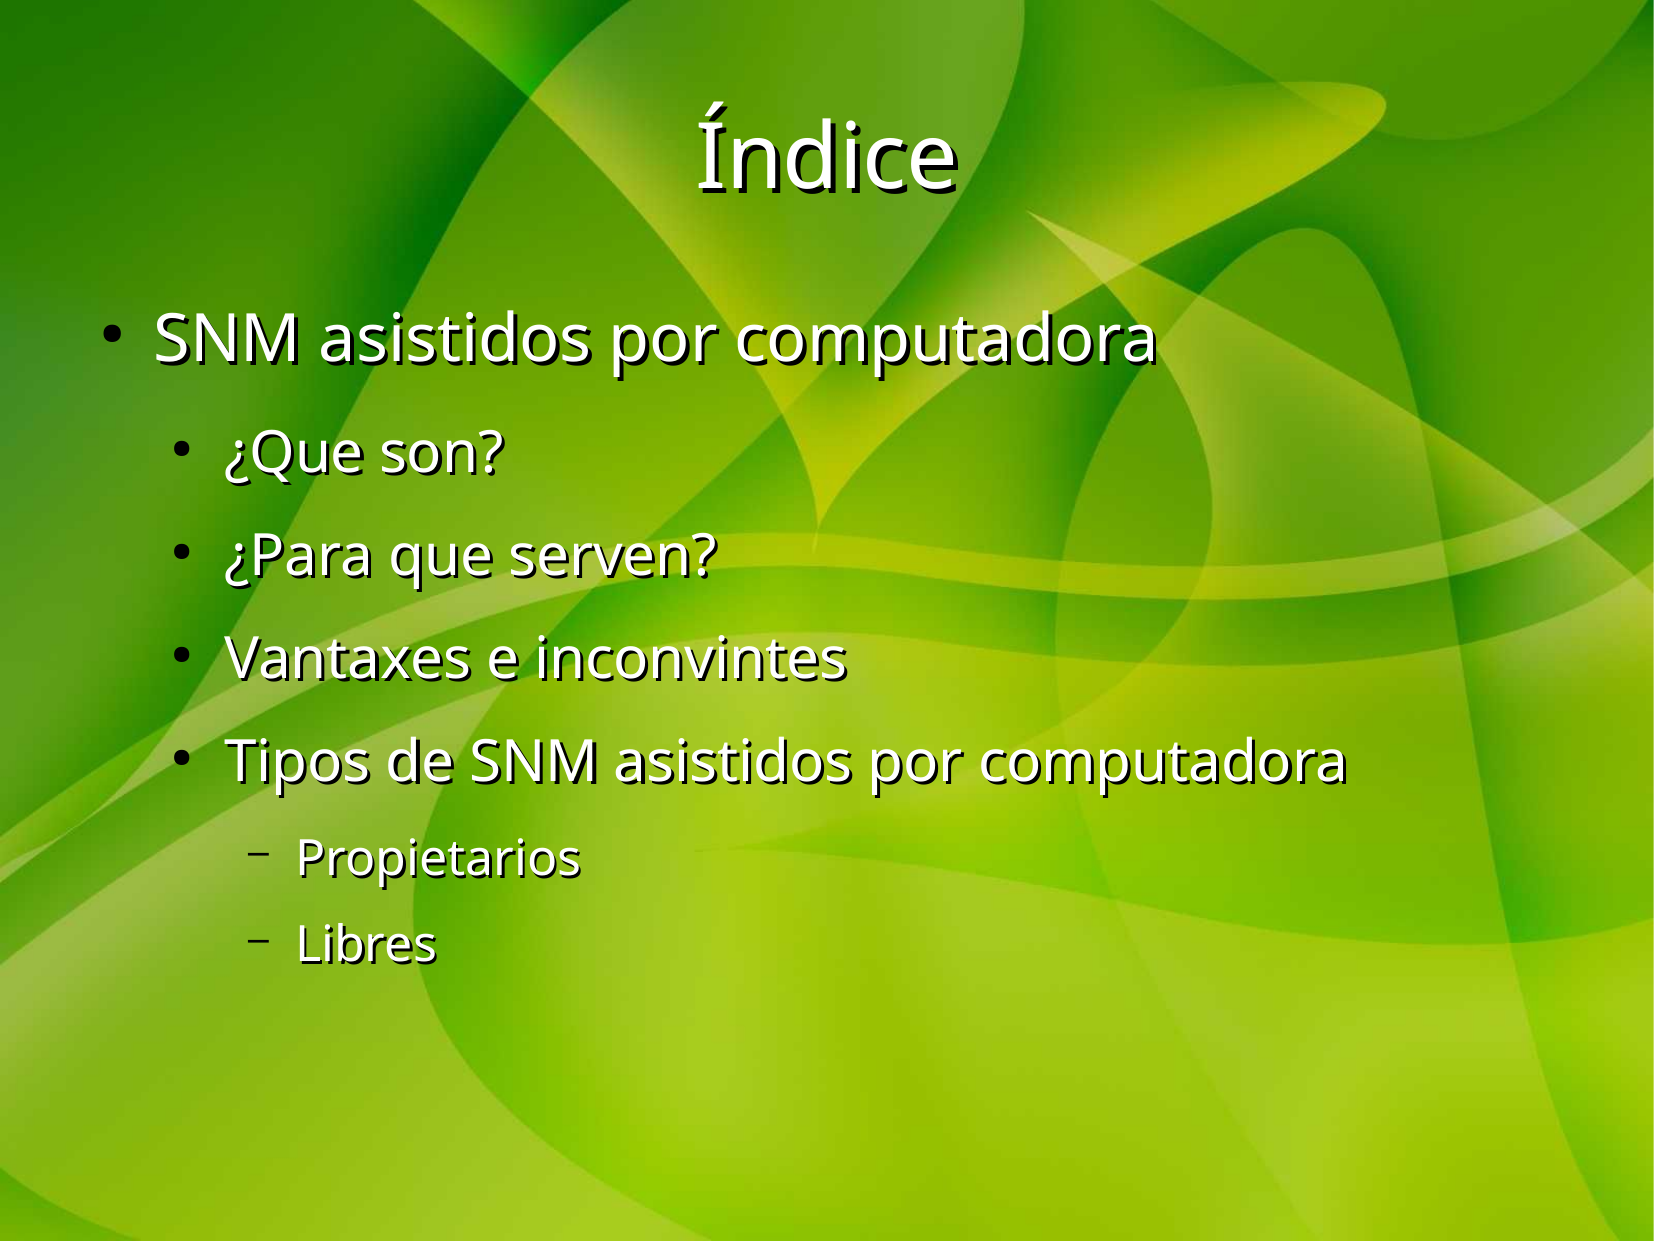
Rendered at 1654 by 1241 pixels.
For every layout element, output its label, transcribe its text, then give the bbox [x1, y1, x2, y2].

picture [0, 0, 1654, 1241]
list SNM asistidos por computadora ¿Que son? ¿Para que serven? Vantaxes e inconvintes Tipos de SNM asistidos por computadora Propietarios Libres [82, 290, 1571, 1094]
title Índice [82, 56, 1571, 250]
